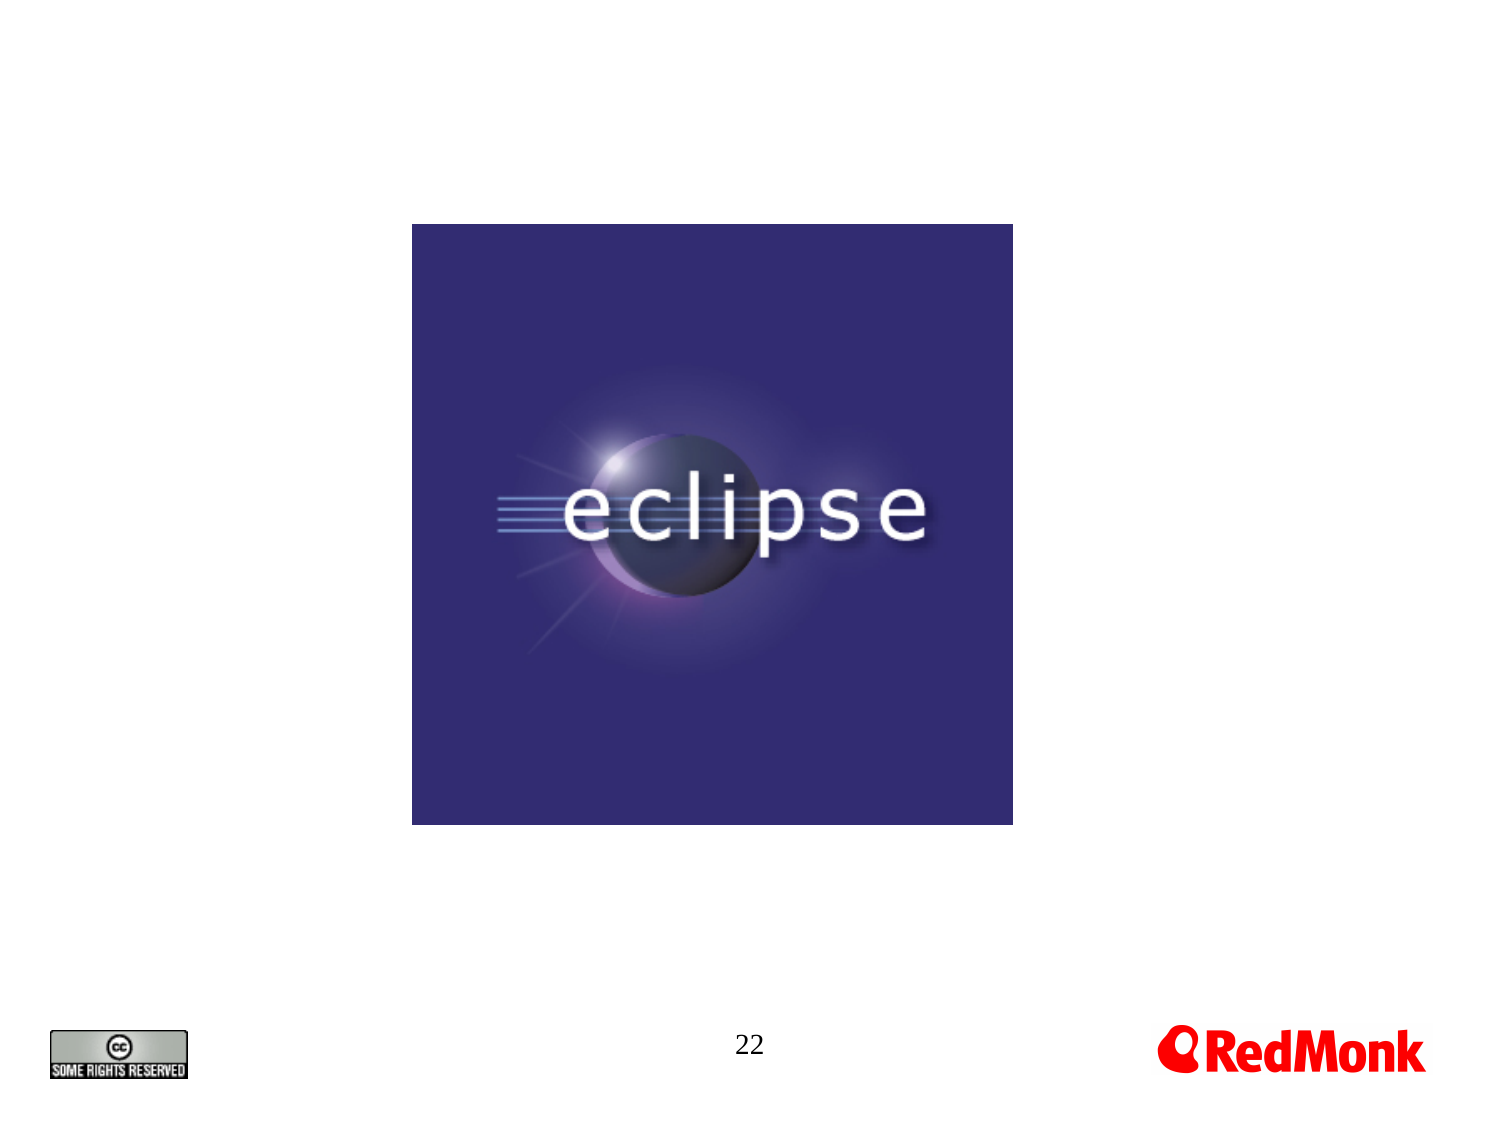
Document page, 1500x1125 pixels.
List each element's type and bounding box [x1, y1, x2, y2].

picture [1151, 1023, 1433, 1075]
picture [412, 224, 1013, 826]
picture [50, 1030, 188, 1079]
